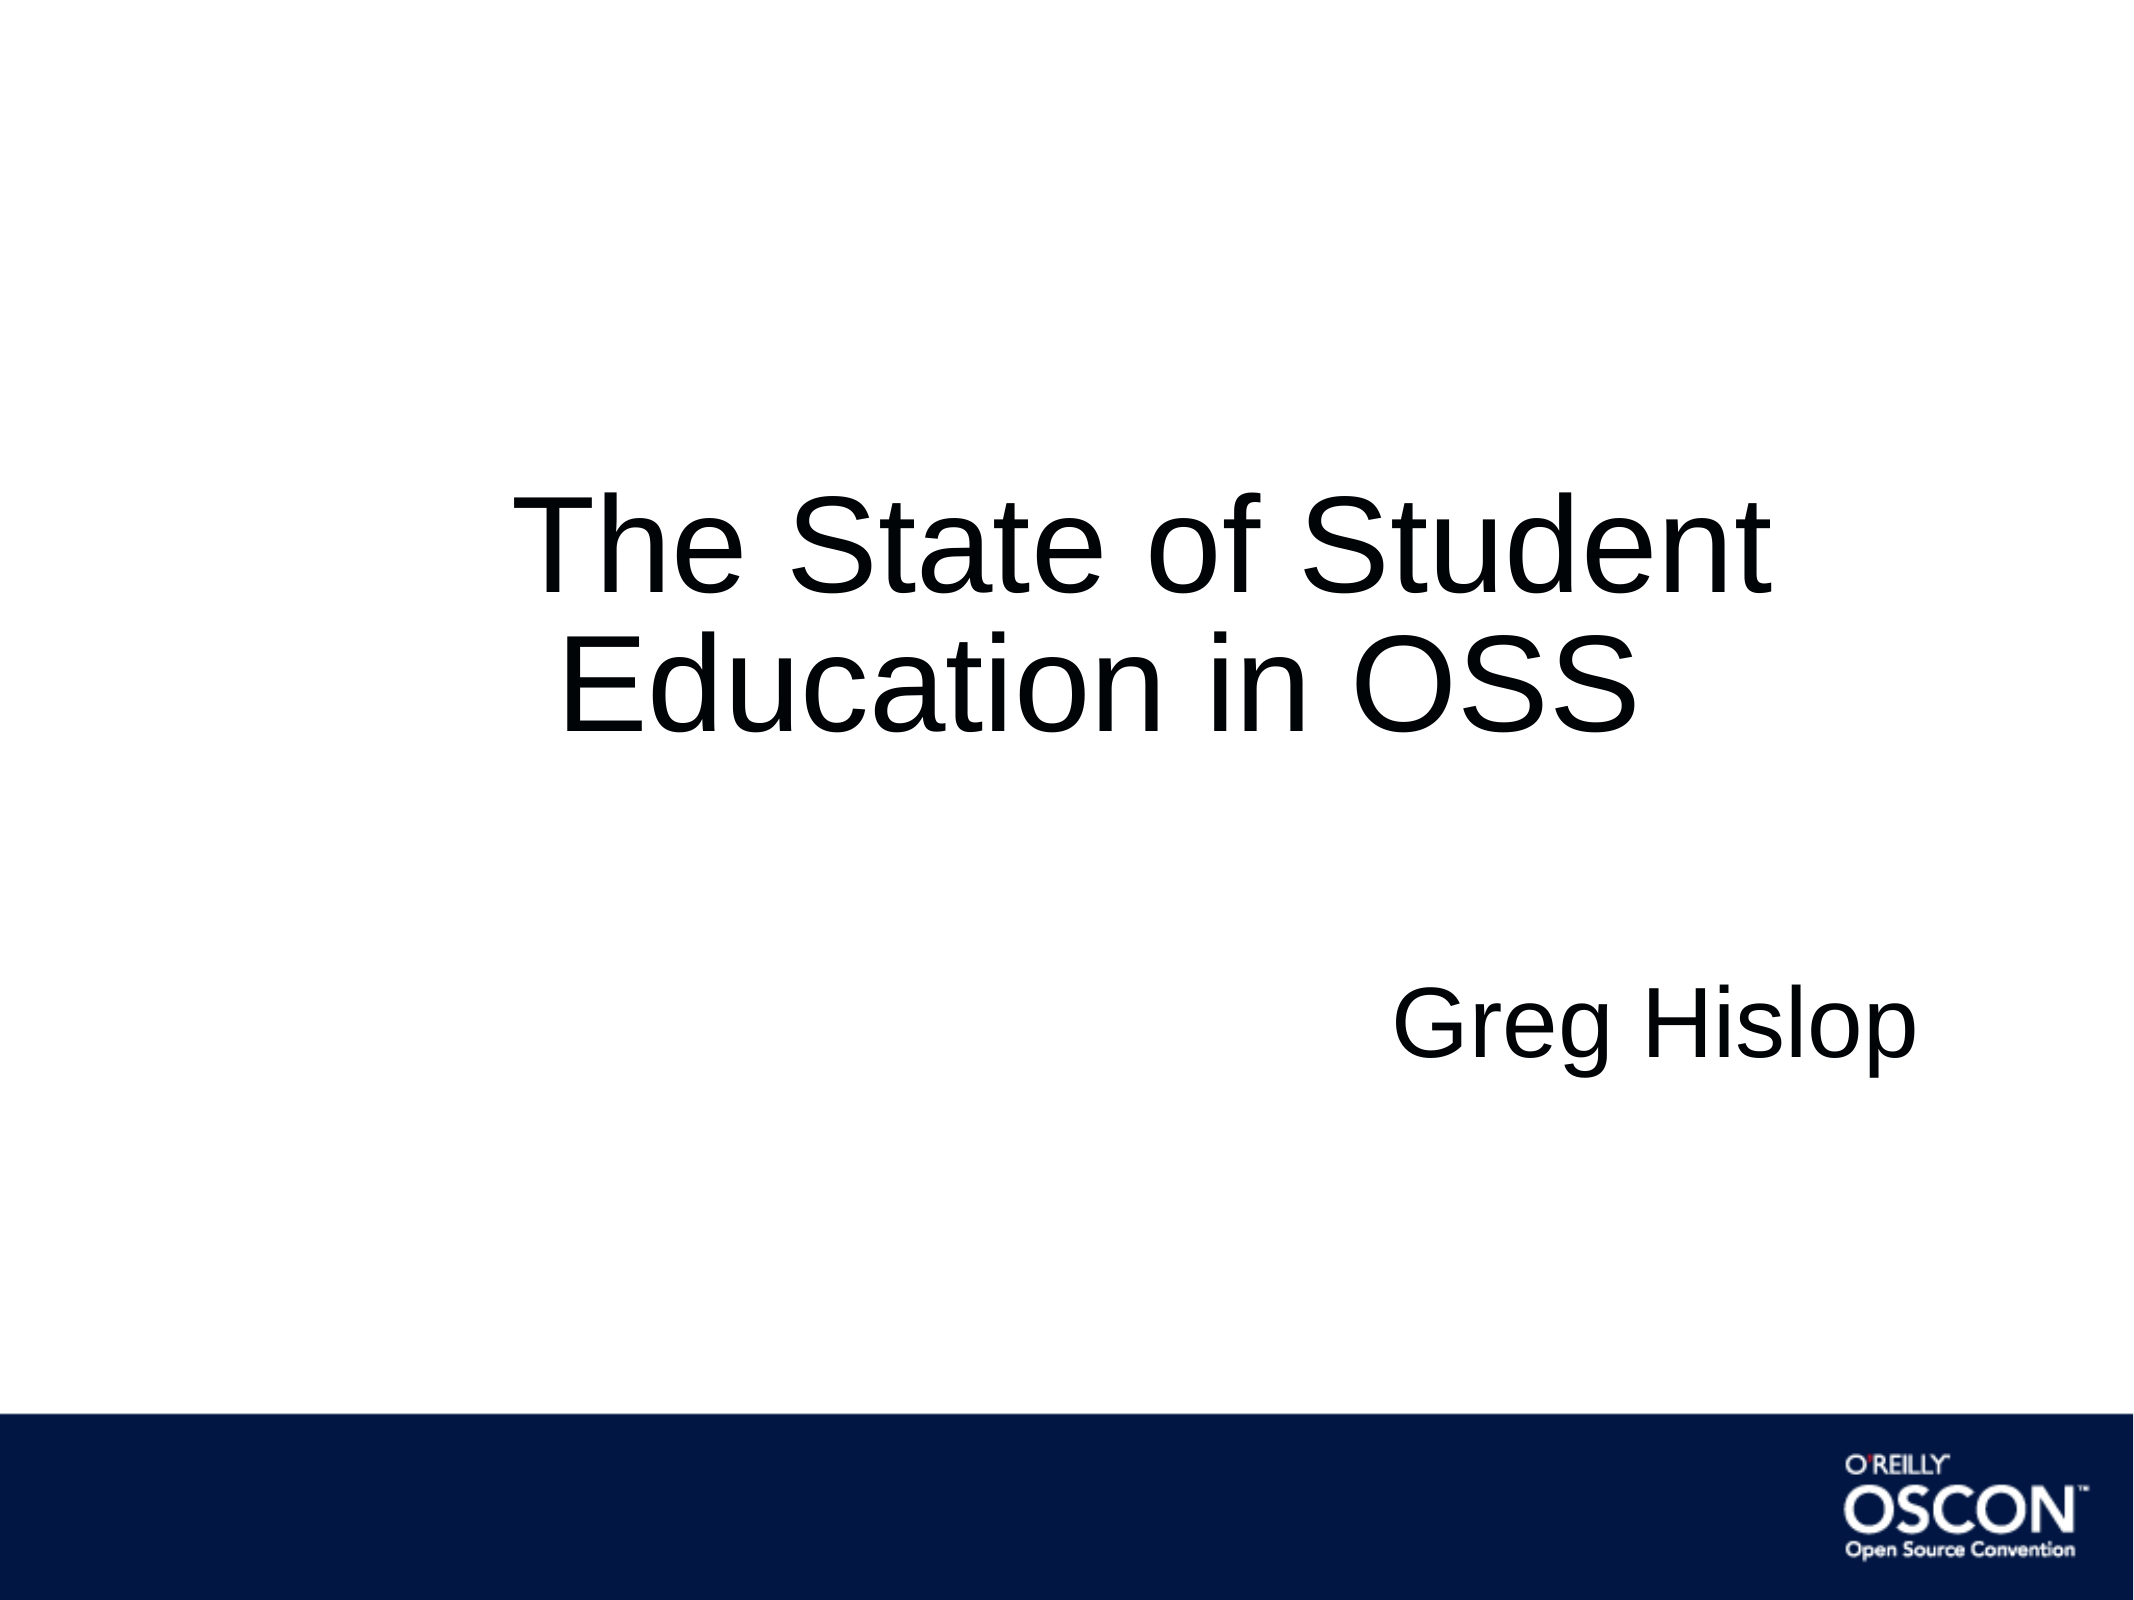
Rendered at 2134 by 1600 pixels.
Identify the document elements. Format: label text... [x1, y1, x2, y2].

subtitle The State of Student Education in OSS Greg Hislop [41, 7, 2094, 1234]
picture [0, 0, 2134, 1600]
